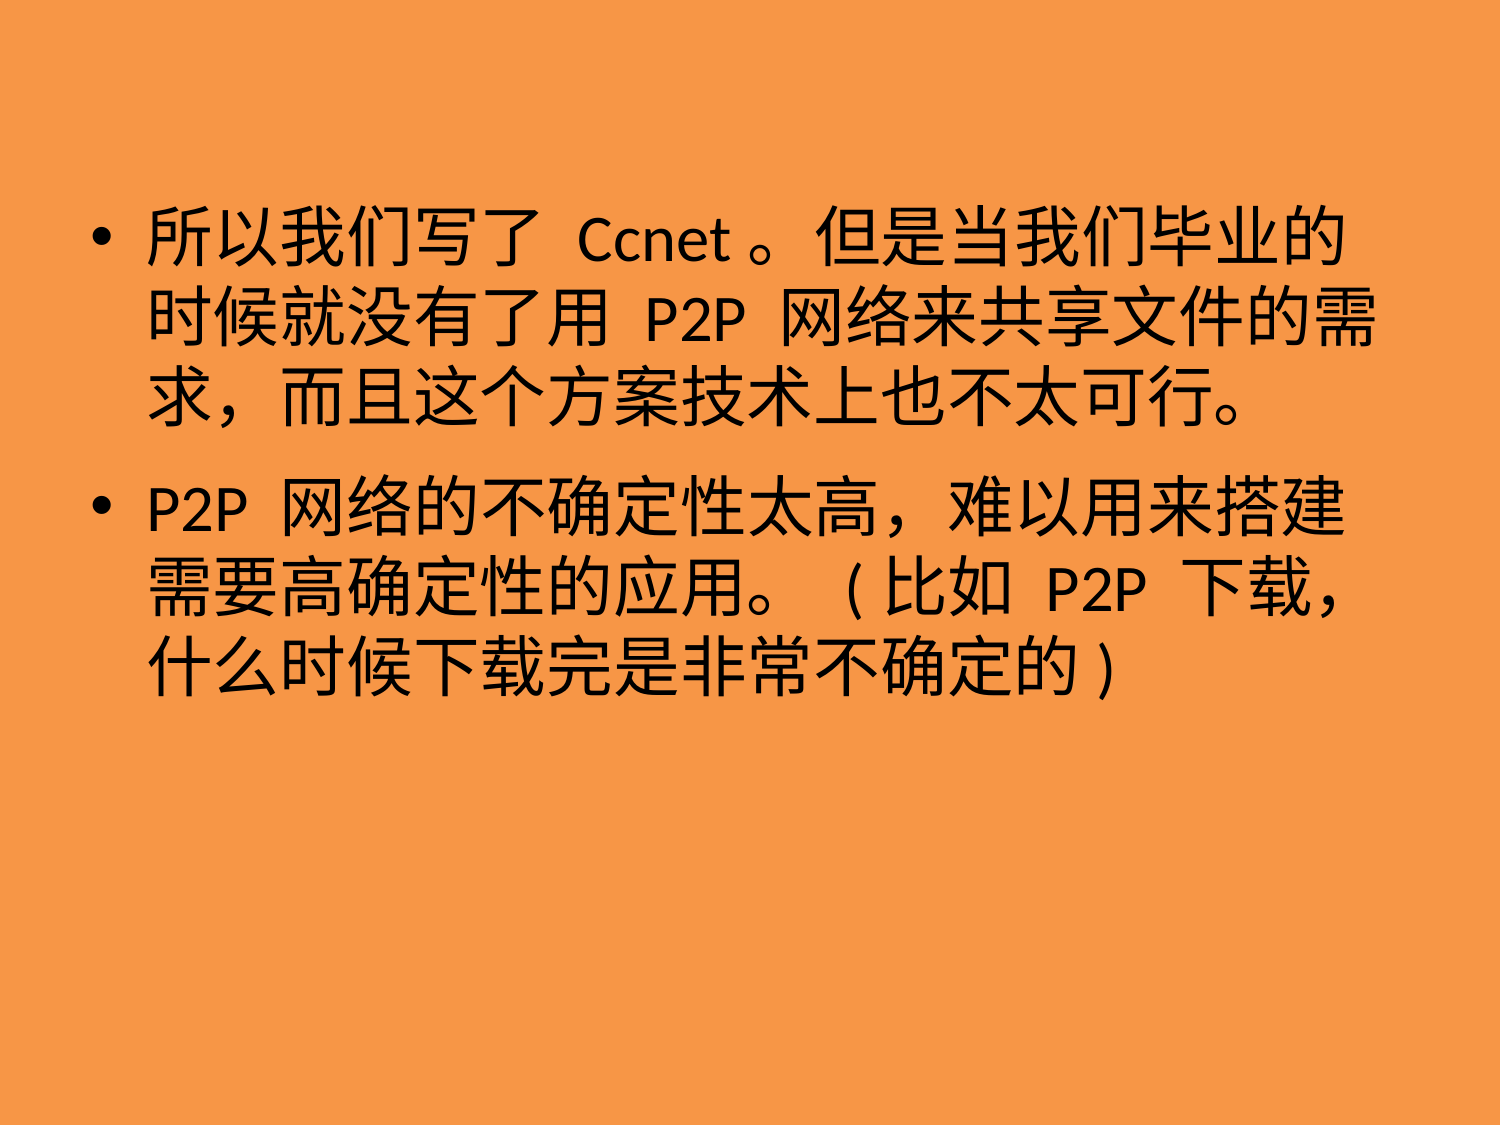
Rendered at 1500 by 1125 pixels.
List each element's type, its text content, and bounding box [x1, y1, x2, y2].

list 所以我们写了 Ccnet。但是当我们毕业的时候就没有了用 P2P 网络来共享文件的需求，而且这个方案技术上也不太可行。 P2P 网络的不确定性太高，难以用来搭建需要高确定性的应用。 (比如 P2P 下载，什么时候下载完是非常不确定的) [75, 187, 1425, 1005]
